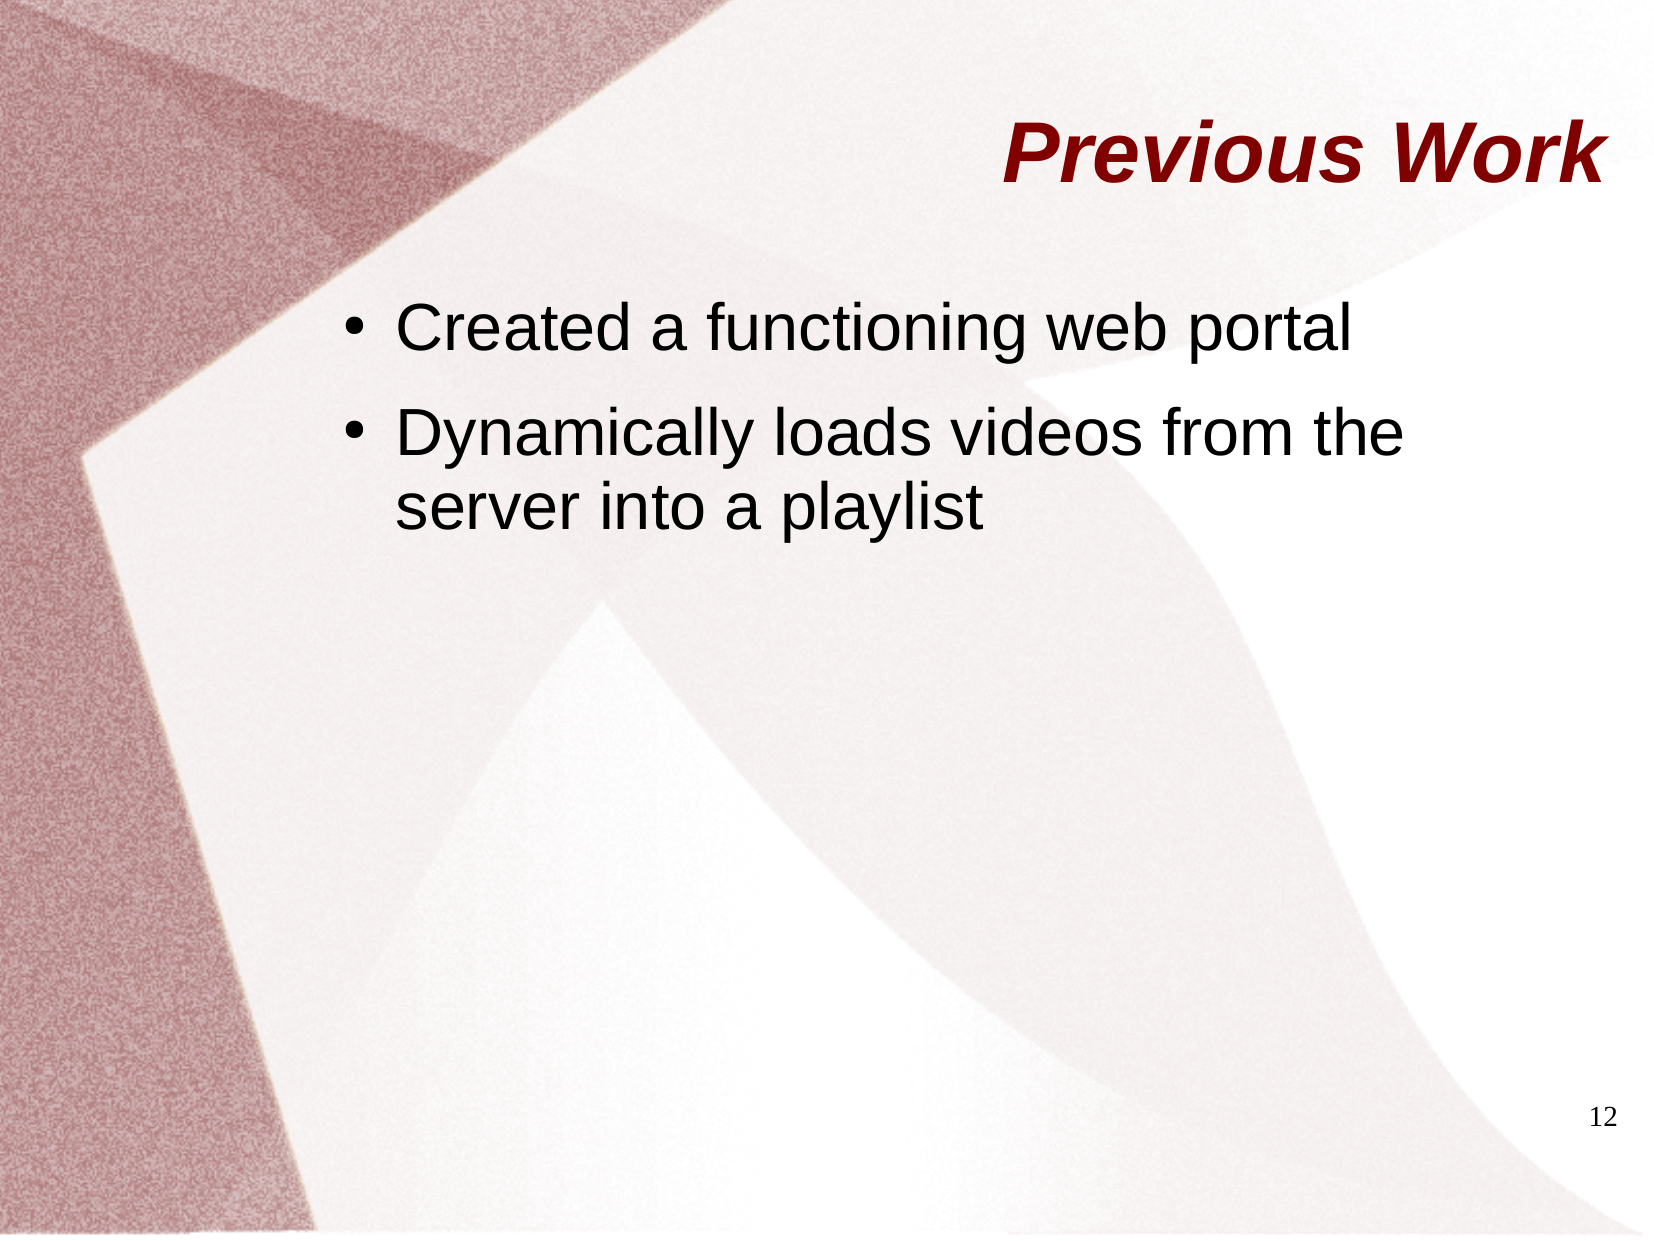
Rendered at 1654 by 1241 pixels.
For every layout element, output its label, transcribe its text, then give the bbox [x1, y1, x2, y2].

picture [0, 0, 1654, 1241]
list Created a functioning web portal Dynamically loads videos from the server into a playlist [324, 290, 1601, 922]
title Previous Work [596, 49, 1607, 257]
